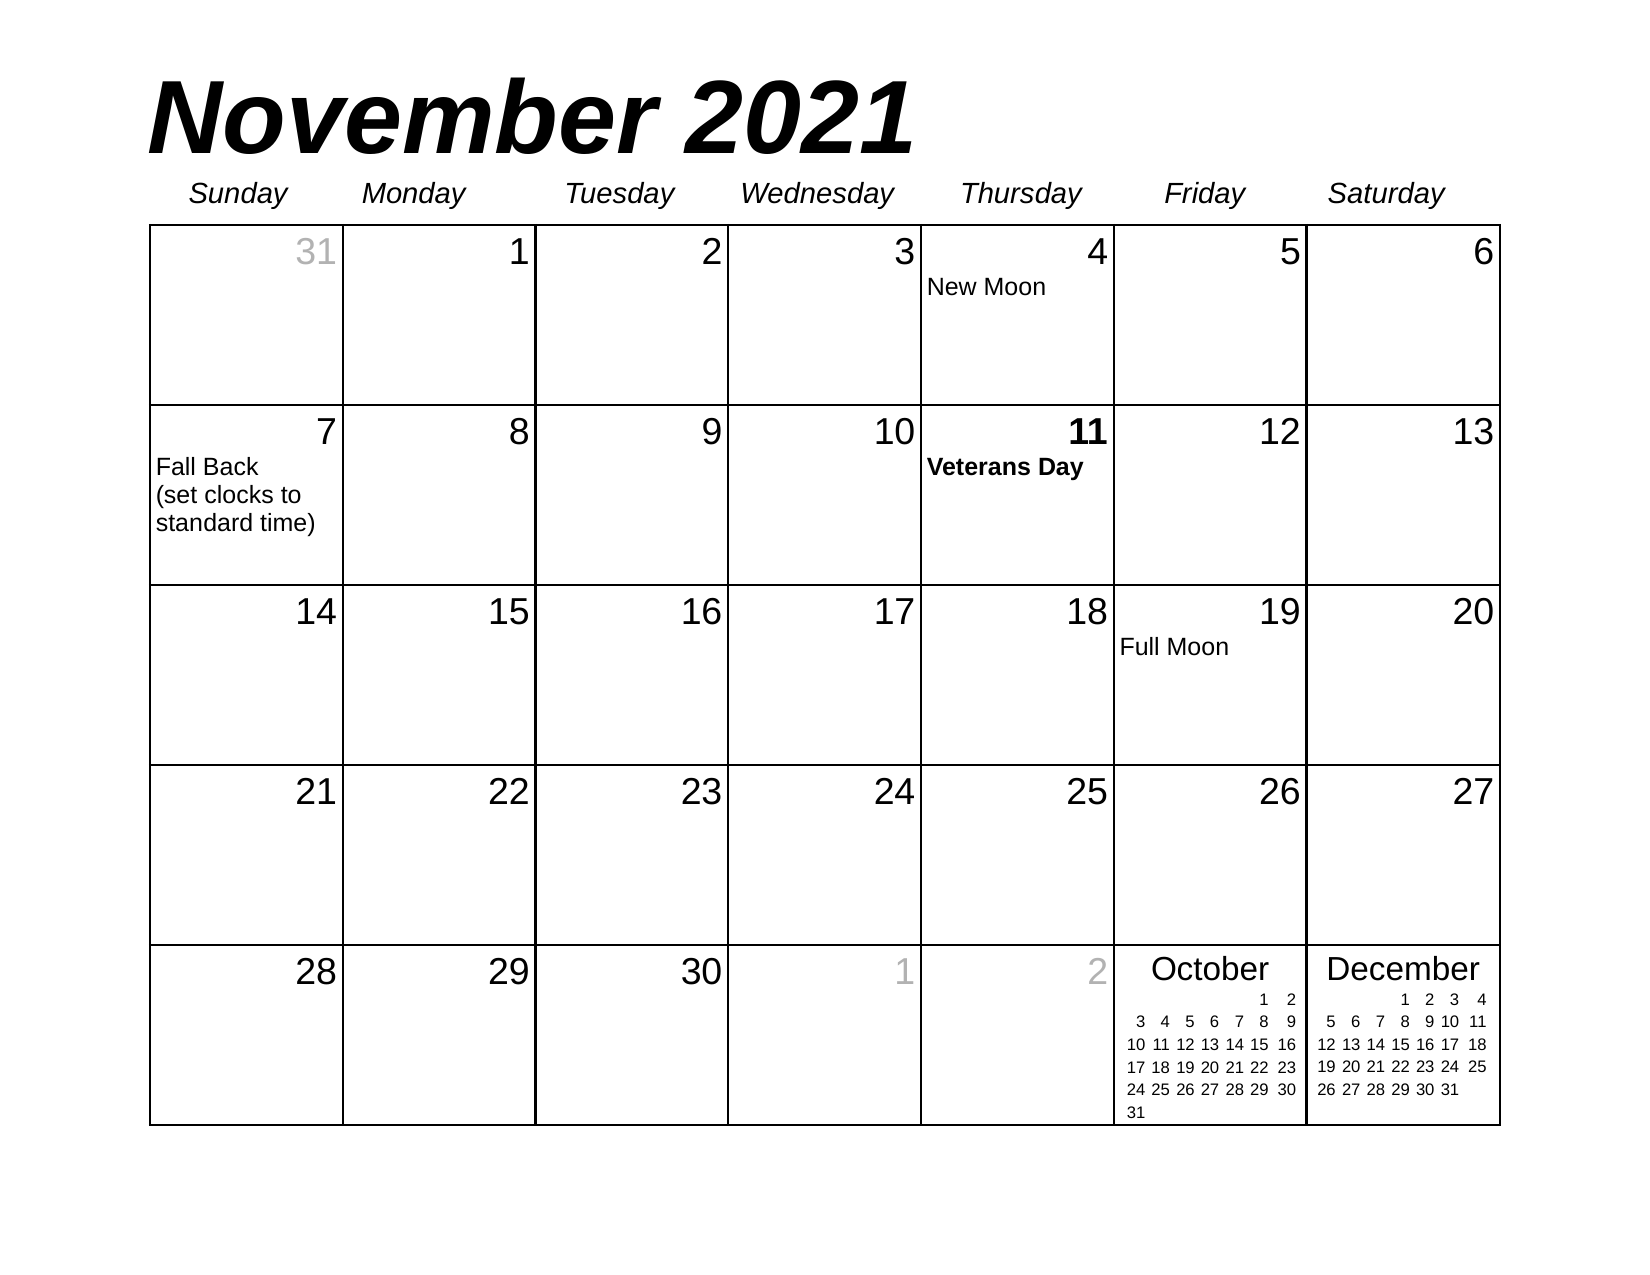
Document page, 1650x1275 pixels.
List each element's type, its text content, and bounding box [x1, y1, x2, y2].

table_cell 16 [537, 586, 727, 764]
table_header 1 [1244, 990, 1269, 1013]
table_cell 25 [1145, 1081, 1170, 1103]
table_cell 28 [151, 946, 342, 1124]
table_cell 12 [1170, 1035, 1195, 1058]
table_header 4 [1459, 990, 1487, 1013]
table_cell 10 [729, 406, 920, 584]
table_header 5 [1115, 226, 1305, 404]
table_cell 27 [1195, 1081, 1219, 1103]
table_cell 20 [1353, 1062, 1358, 1071]
table_cell 22 [1385, 1058, 1410, 1080]
table_cell [1269, 1103, 1296, 1126]
table_cell 31 [1435, 1080, 1459, 1103]
table_cell 16 [1269, 1035, 1296, 1058]
table_cell 11 [1459, 1013, 1487, 1035]
table_cell 23 [1410, 1058, 1435, 1080]
table_cell 23 [1269, 1058, 1296, 1081]
table_cell 4 [1145, 1013, 1170, 1035]
table_cell 19 Full Moon [1115, 586, 1305, 764]
table_cell 16 [1410, 1035, 1435, 1058]
table_cell 17 [1435, 1035, 1459, 1058]
table_cell 29 [1385, 1080, 1410, 1103]
table_cell 7 [1360, 1013, 1385, 1035]
table_cell 11 [1145, 1035, 1170, 1058]
table_cell [1219, 1103, 1244, 1126]
table_cell 11 Veterans Day [922, 406, 1113, 584]
table_header [1195, 990, 1219, 1013]
table_cell 18 [1459, 1035, 1487, 1058]
table_header [1336, 990, 1360, 1013]
table_cell 19 [1170, 1058, 1195, 1081]
table_cell 26 [1115, 766, 1305, 944]
table_cell [1410, 1103, 1435, 1125]
table_cell 13 [1308, 406, 1499, 584]
table_cell [1170, 1103, 1195, 1126]
table_cell 14 [1360, 1035, 1385, 1058]
table_cell 27 [1308, 766, 1499, 944]
table_cell 10 [1121, 1035, 1145, 1058]
table_cell [1145, 1103, 1170, 1126]
table_header [1121, 990, 1145, 1013]
table_cell 12 [1115, 406, 1305, 584]
table_cell 8 [1244, 1013, 1269, 1035]
table_cell 12 [1311, 1035, 1336, 1058]
table_cell 15 [1244, 1035, 1269, 1058]
table_cell 6 [1336, 1013, 1360, 1035]
table_header 2 [1269, 990, 1296, 1013]
table_cell 30 [537, 946, 727, 1124]
table_header [1360, 990, 1385, 1013]
table_header 3 [729, 226, 920, 404]
table_cell 15 [344, 586, 534, 764]
table_cell December [1308, 946, 1499, 1124]
table_cell 6 [1195, 1013, 1219, 1035]
table_cell 5 [1170, 1013, 1195, 1035]
table_cell 15 [1385, 1035, 1410, 1058]
table_cell 10 [1138, 1040, 1143, 1049]
table_header [1145, 990, 1170, 1013]
table_cell 9 [1410, 1013, 1435, 1035]
table_cell 21 [151, 766, 342, 944]
table_cell 25 [1459, 1058, 1487, 1080]
table_cell [1459, 1080, 1487, 1103]
table_cell 14 [151, 586, 342, 764]
table_cell [1385, 1103, 1410, 1125]
table_cell [1435, 1103, 1459, 1125]
table_cell [1244, 1103, 1269, 1126]
text_box Sunday Monday Tuesday Wednesday Thursday Friday Saturday [173, 170, 1495, 222]
table_cell 21 [1360, 1058, 1385, 1080]
table_cell 1 [729, 946, 920, 1124]
table_cell 13 [1336, 1035, 1360, 1058]
table_cell 5 [1311, 1013, 1336, 1035]
table_cell 26 [1170, 1081, 1195, 1103]
table_cell 14 [1219, 1035, 1244, 1058]
table_cell 17 [729, 586, 920, 764]
table_header [1311, 990, 1336, 1013]
table_cell 24 [729, 766, 920, 944]
table_cell 13 [1195, 1035, 1219, 1058]
table_cell 18 [1145, 1058, 1170, 1081]
table_cell 17 [1121, 1058, 1145, 1081]
table_cell 8 [344, 406, 534, 584]
table_header 31 [151, 226, 342, 404]
table_cell 20 [1336, 1058, 1360, 1080]
table_cell 9 [537, 406, 727, 584]
table_header 2 [1410, 990, 1435, 1013]
table_cell 28 [1219, 1081, 1244, 1103]
table_cell 3 [1121, 1013, 1145, 1035]
table_cell 7 Fall Back (set clocks to standard time) [151, 406, 342, 584]
table_cell [1336, 1103, 1360, 1125]
table_cell 24 [1435, 1058, 1459, 1080]
table_cell 24 [1121, 1081, 1145, 1103]
text_box November 2021 [132, 51, 1536, 197]
table_cell 20 [1308, 586, 1499, 764]
table_cell 30 [1269, 1081, 1296, 1103]
table_cell [1360, 1103, 1385, 1125]
table_cell 29 [1244, 1081, 1269, 1103]
table_cell 31 [1121, 1103, 1145, 1126]
table_header 4 New Moon [922, 226, 1113, 404]
table_header [1219, 990, 1244, 1013]
table_cell 7 [1219, 1013, 1244, 1035]
table_header 2 [537, 226, 727, 404]
table_cell [1459, 1103, 1487, 1125]
table_cell 27 [1336, 1080, 1360, 1103]
table_cell [1195, 1103, 1219, 1126]
table_cell 10 [1435, 1013, 1459, 1035]
table_cell 30 [1410, 1080, 1435, 1103]
table_header 3 [1435, 990, 1459, 1013]
table_cell 23 [537, 766, 727, 944]
table_cell 28 [1360, 1080, 1385, 1103]
table_cell 22 [1244, 1058, 1269, 1081]
table_cell 18 [922, 586, 1113, 764]
table_cell 9 [1269, 1013, 1296, 1035]
table_cell 26 [1311, 1080, 1336, 1103]
table_cell 20 [1195, 1058, 1219, 1081]
table_header 1 [1385, 990, 1410, 1013]
table_cell 2 [922, 946, 1113, 1124]
table_header 6 [1308, 226, 1499, 404]
table_cell 19 [1311, 1058, 1336, 1080]
table_cell 8 [1385, 1013, 1410, 1035]
table_cell 21 [1219, 1058, 1244, 1081]
table_header [1170, 990, 1195, 1013]
table_cell 22 [344, 766, 534, 944]
table_cell 29 [344, 946, 534, 1124]
table_cell October [1115, 946, 1305, 1124]
table_header 1 [344, 226, 534, 404]
table_cell [1311, 1103, 1336, 1125]
table_cell 25 [922, 766, 1113, 944]
